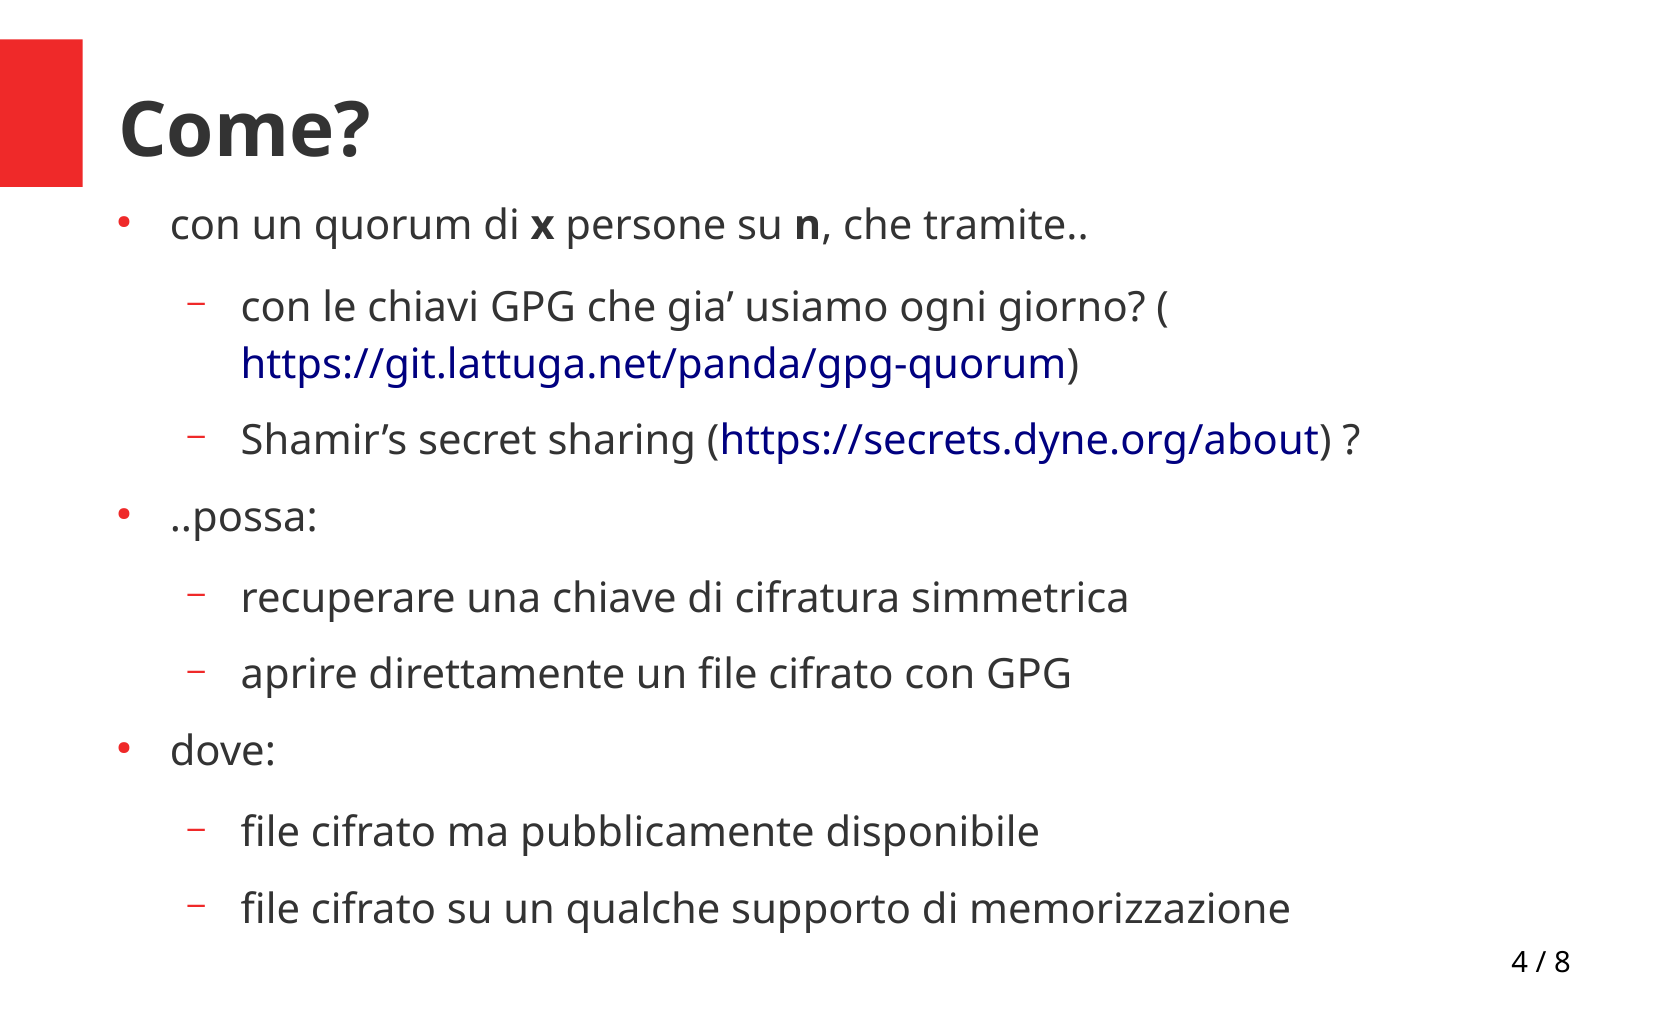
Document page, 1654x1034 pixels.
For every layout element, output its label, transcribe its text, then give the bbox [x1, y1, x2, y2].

list con un quorum di x persone su n, che tramite.. con le chiavi GPG che gia’ usiamo ogni giorno? (https://git.lattuga.net/panda/gpg-quorum) Shamir’s secret sharing (https://secrets.dyne.org/about) ? ..possa: recuperare una chiave di cifratura simmetrica aprire direttamente un file cifrato con GPG dove: file cifrato ma pubblicamente disponibile file cifrato su un qualche supporto di memorizzazione [98, 194, 1571, 795]
title Come? [118, 41, 1571, 194]
